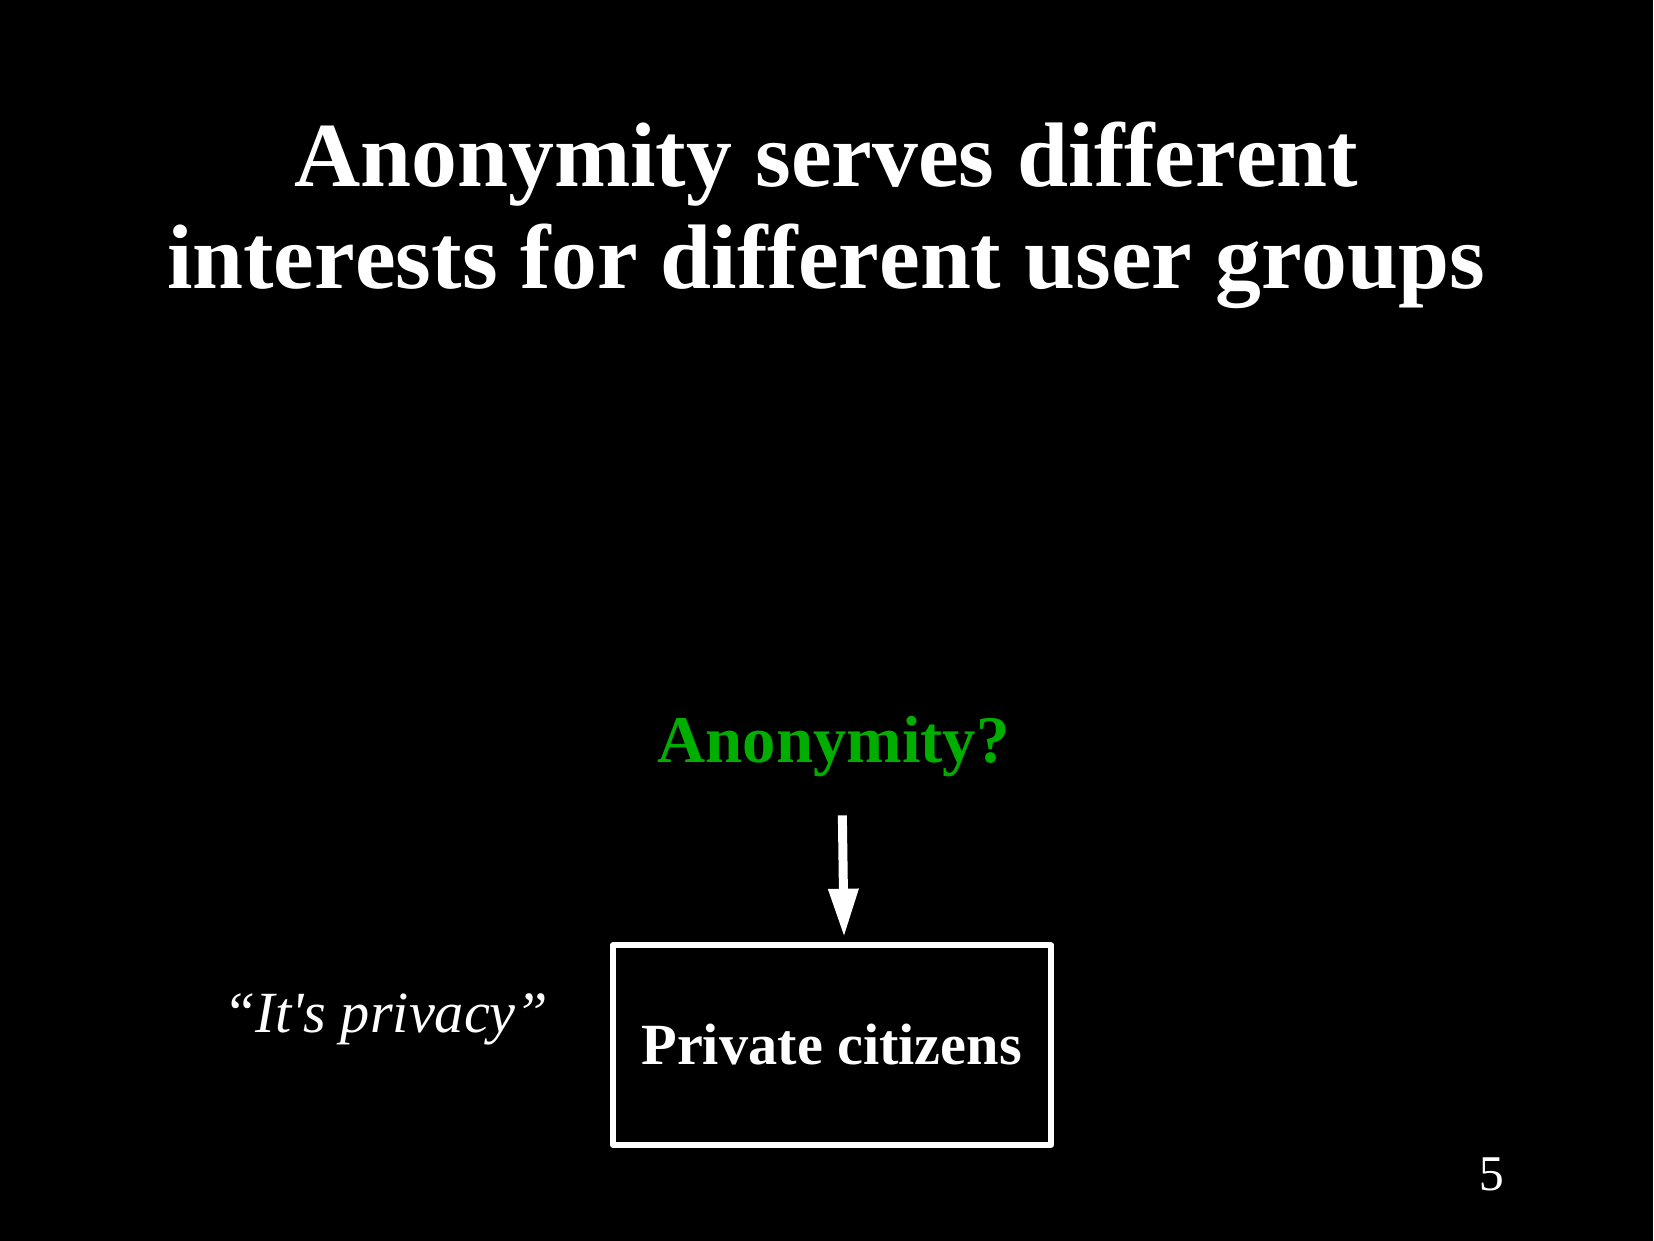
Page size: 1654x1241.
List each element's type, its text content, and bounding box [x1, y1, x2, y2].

text_box Private citizens [612, 945, 1051, 1145]
text_box “It's privacy” [223, 980, 586, 1052]
title Anonymity serves different interests for different user groups [121, 86, 1534, 327]
text_box Anonymity? [632, 668, 1036, 813]
